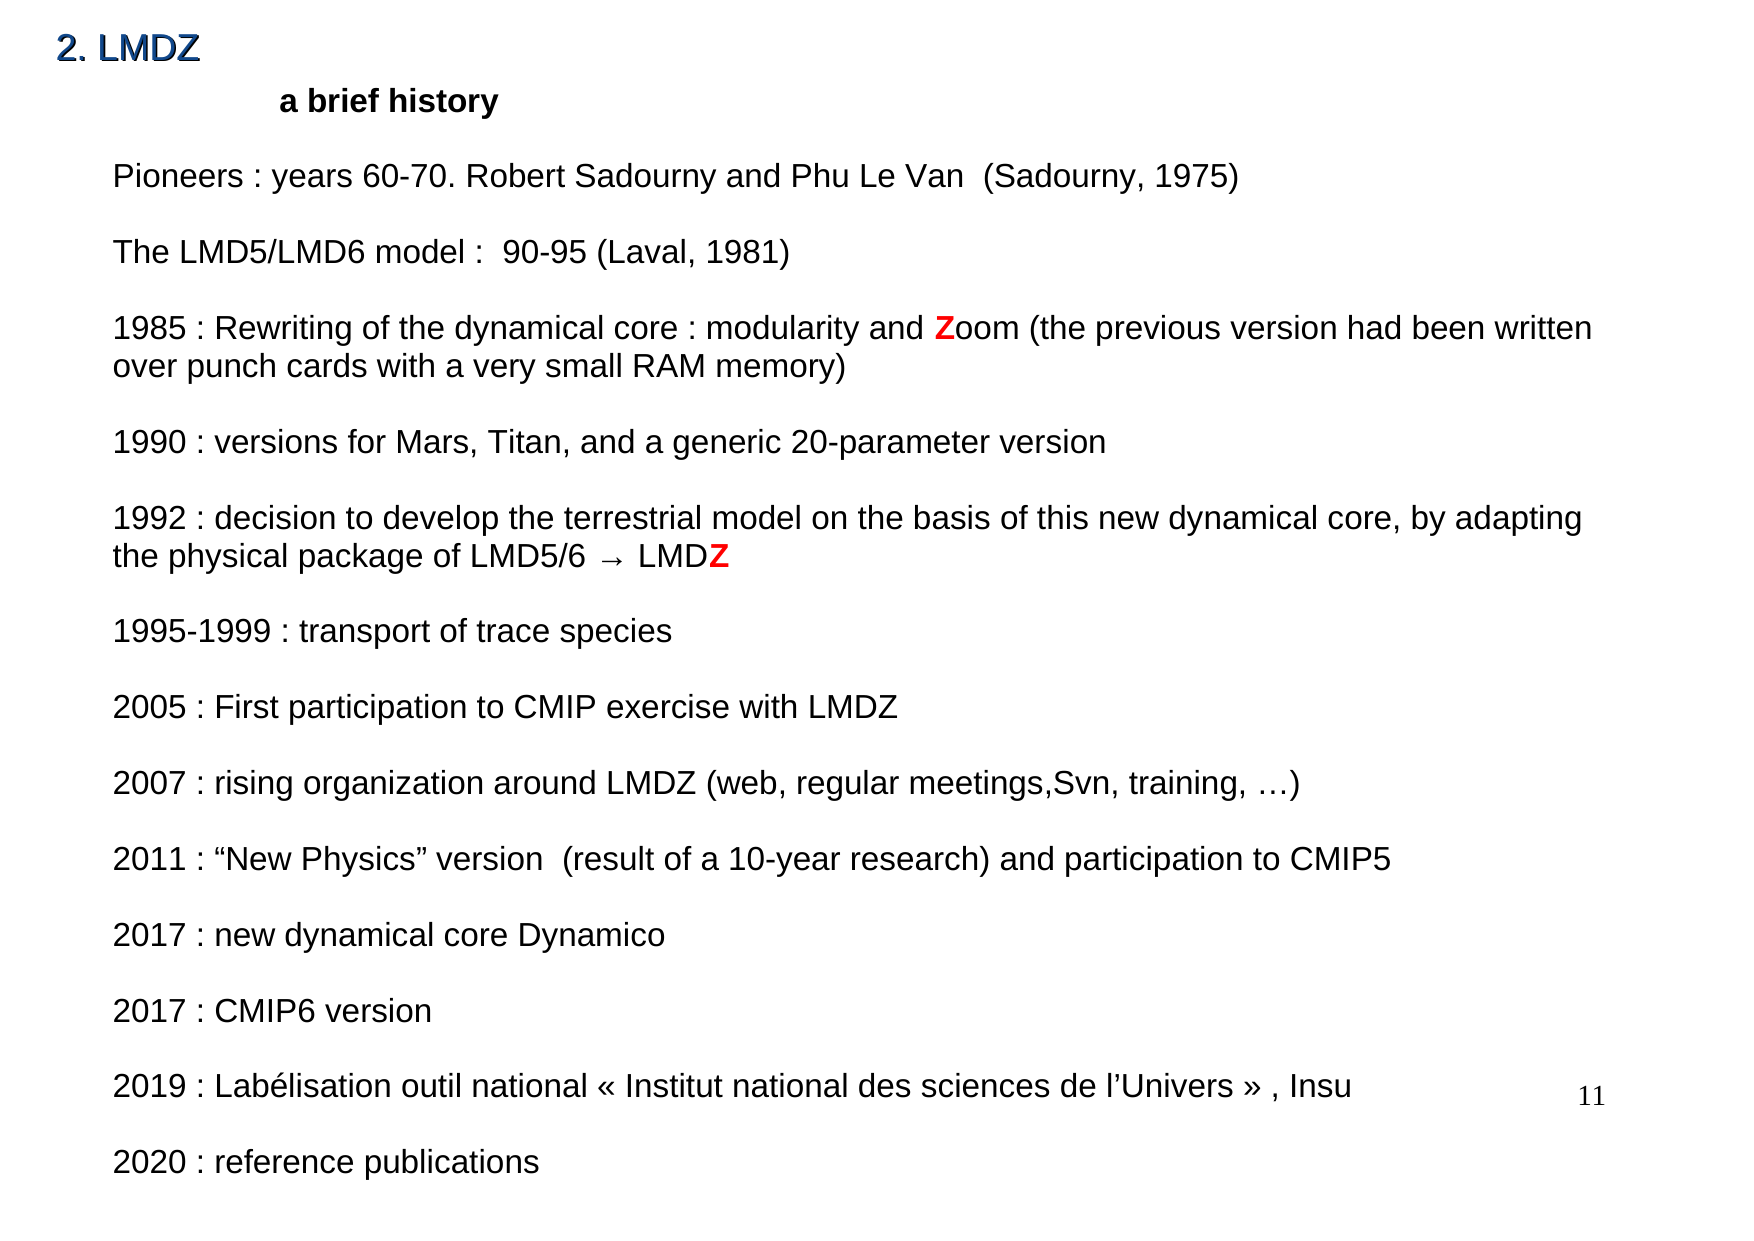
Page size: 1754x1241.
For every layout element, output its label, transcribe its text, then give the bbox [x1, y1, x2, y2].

text_box a brief history Pioneers : years 60-70. Robert Sadourny and Phu Le Van (Sadourny, 1975) The LMD5/LMD6 model : 90-95 (Laval, 1981) 1985 : Rewriting of the dynamical core : modularity and Zoom (the previous version had been written over punch cards with a very small RAM memory) 1990 : versions for Mars, Titan, and a generic 20-parameter version 1992 : decision to develop the terrestrial model on the basis of this new dynamical core, by adapting the physical package of LMD5/6 → LMDZ 1995-1999 : transport of trace species 2005 : First participation to CMIP exercise with LMDZ 2007 : rising organization around LMDZ (web, regular meetings,Svn, training, …) 2011 : “New Physics” version (result of a 10-year research) and participation to CMIP5 2017 : new dynamical core Dynamico 2017 : CMIP6 version 2019 : Labélisation outil national « Institut national des sciences de l’Univers » , Insu 2020 : reference publications [98, 74, 1641, 1241]
text_box 2. LMDZ [40, 15, 276, 76]
